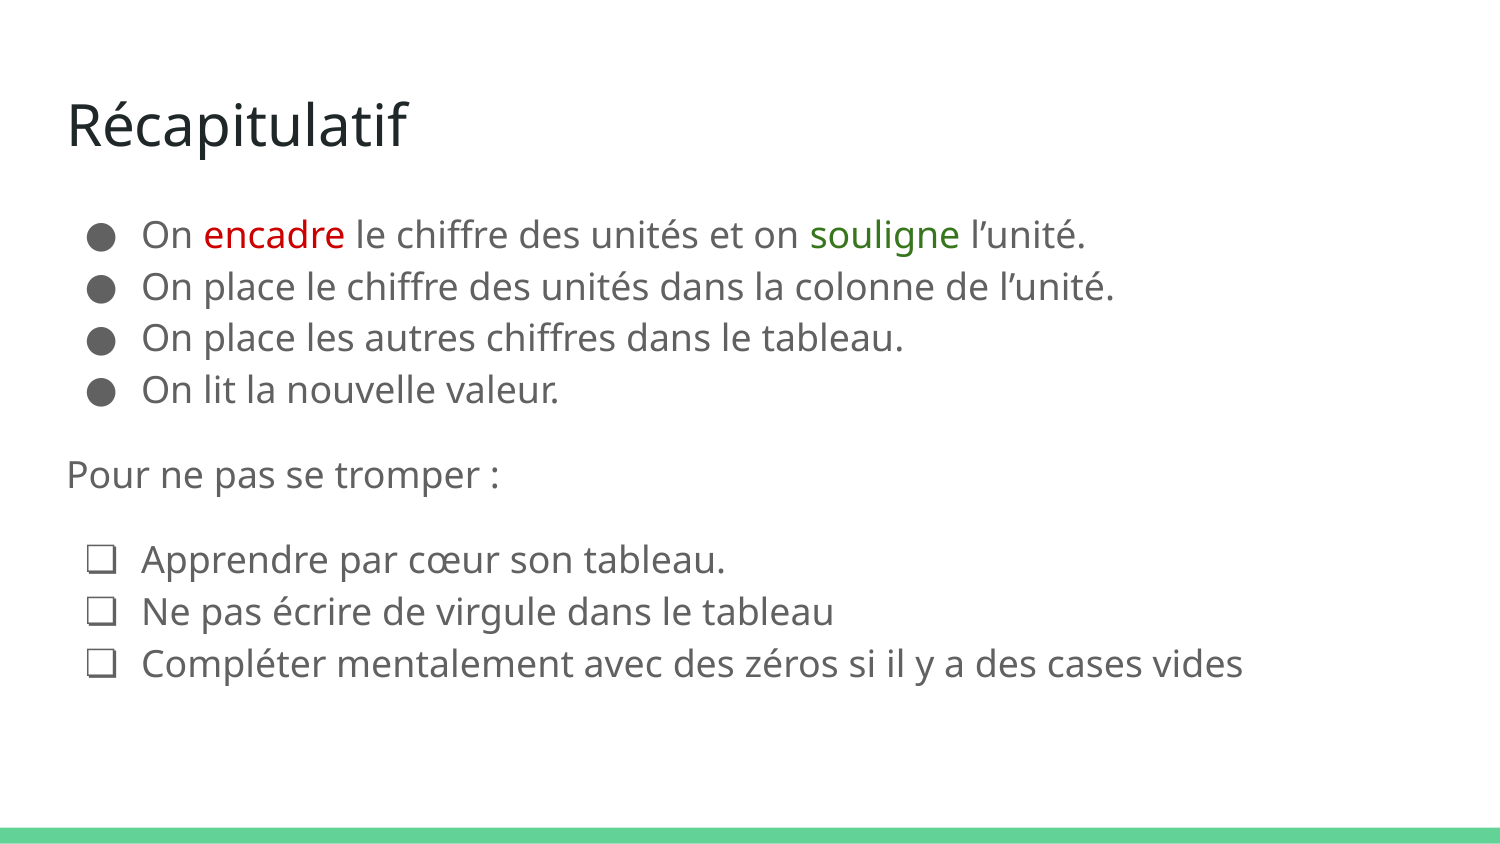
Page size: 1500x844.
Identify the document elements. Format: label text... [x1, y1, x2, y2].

title Récapitulatif [51, 72, 1449, 167]
list On encadre le chiffre des unités et on souligne l’unité. On place le chiffre des unités dans la colonne de l’unité. On place les autres chiffres dans le tableau. On lit la nouvelle valeur. Pour ne pas se tromper : Apprendre par cœur son tableau. Ne pas écrire de virgule dans le tableau Compléter mentalement avec des zéros si il y a des cases vides [51, 189, 1449, 750]
